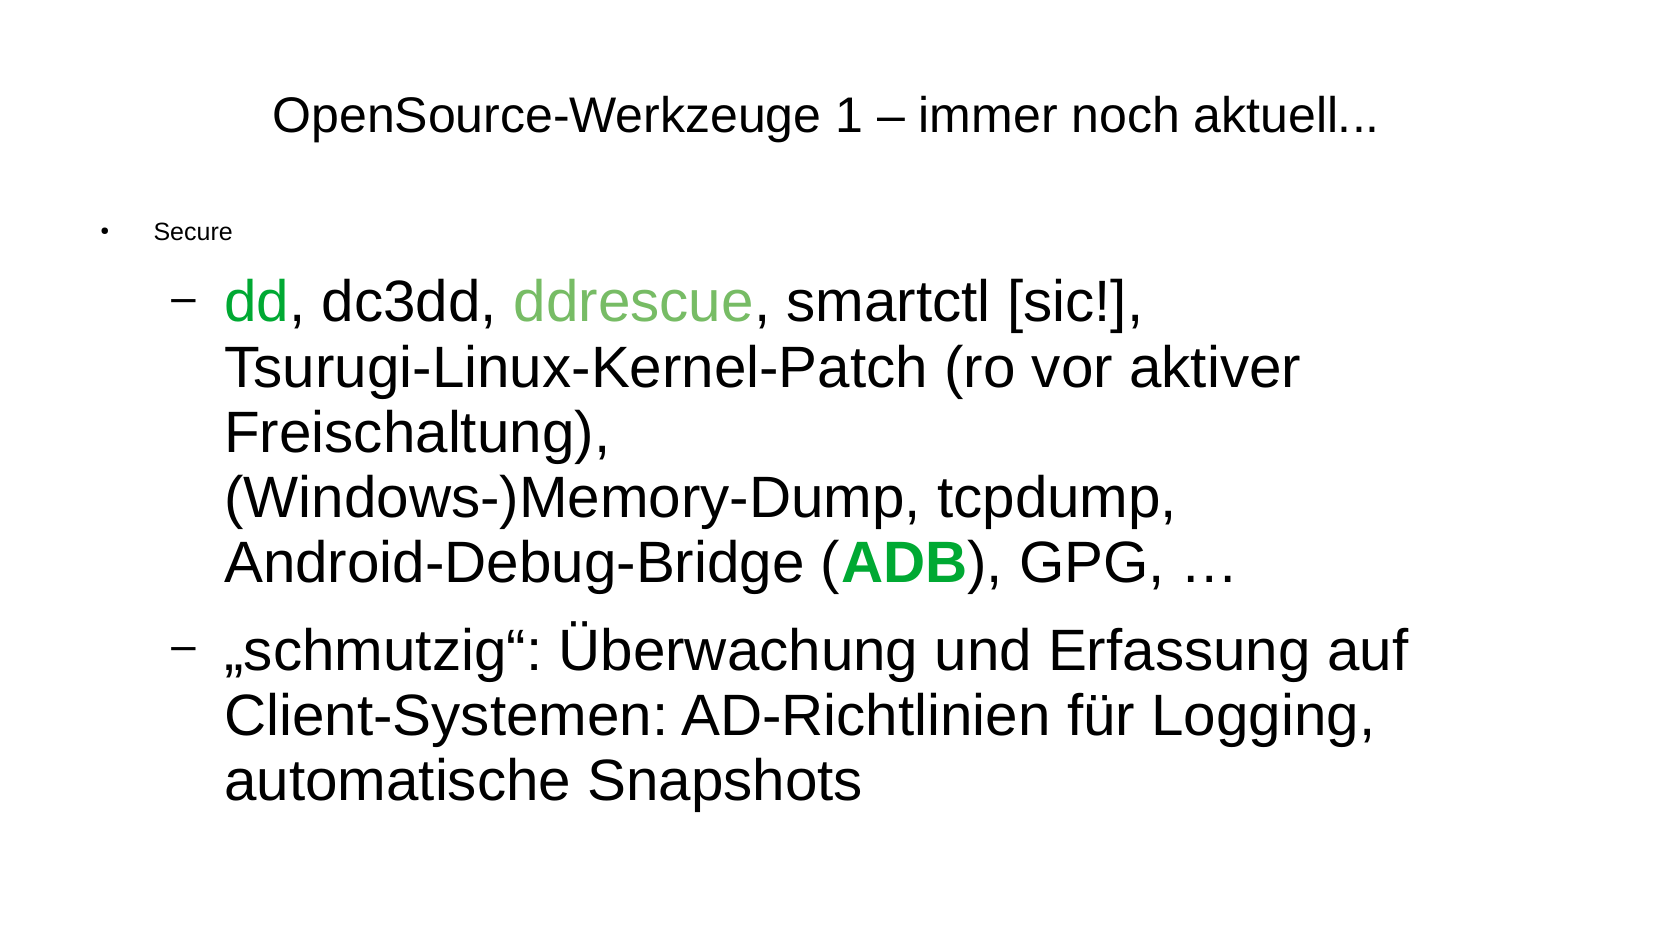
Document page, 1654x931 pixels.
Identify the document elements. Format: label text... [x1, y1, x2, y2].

list Secure dd, dc3dd, ddrescue, smartctl [sic!], Tsurugi-Linux-Kernel-Patch (ro vor aktiver Freischaltung), (Windows-)Memory-Dump, tcpdump, Android-Debug-Bridge (ADB), GPG, … „schmutzig“: Überwachung und Erfassung auf Client-Systemen: AD-Richtlinien für Logging, automatische Snapshots [82, 217, 1595, 886]
title OpenSource-Werkzeuge 1 – immer noch aktuell... [82, 37, 1571, 193]
